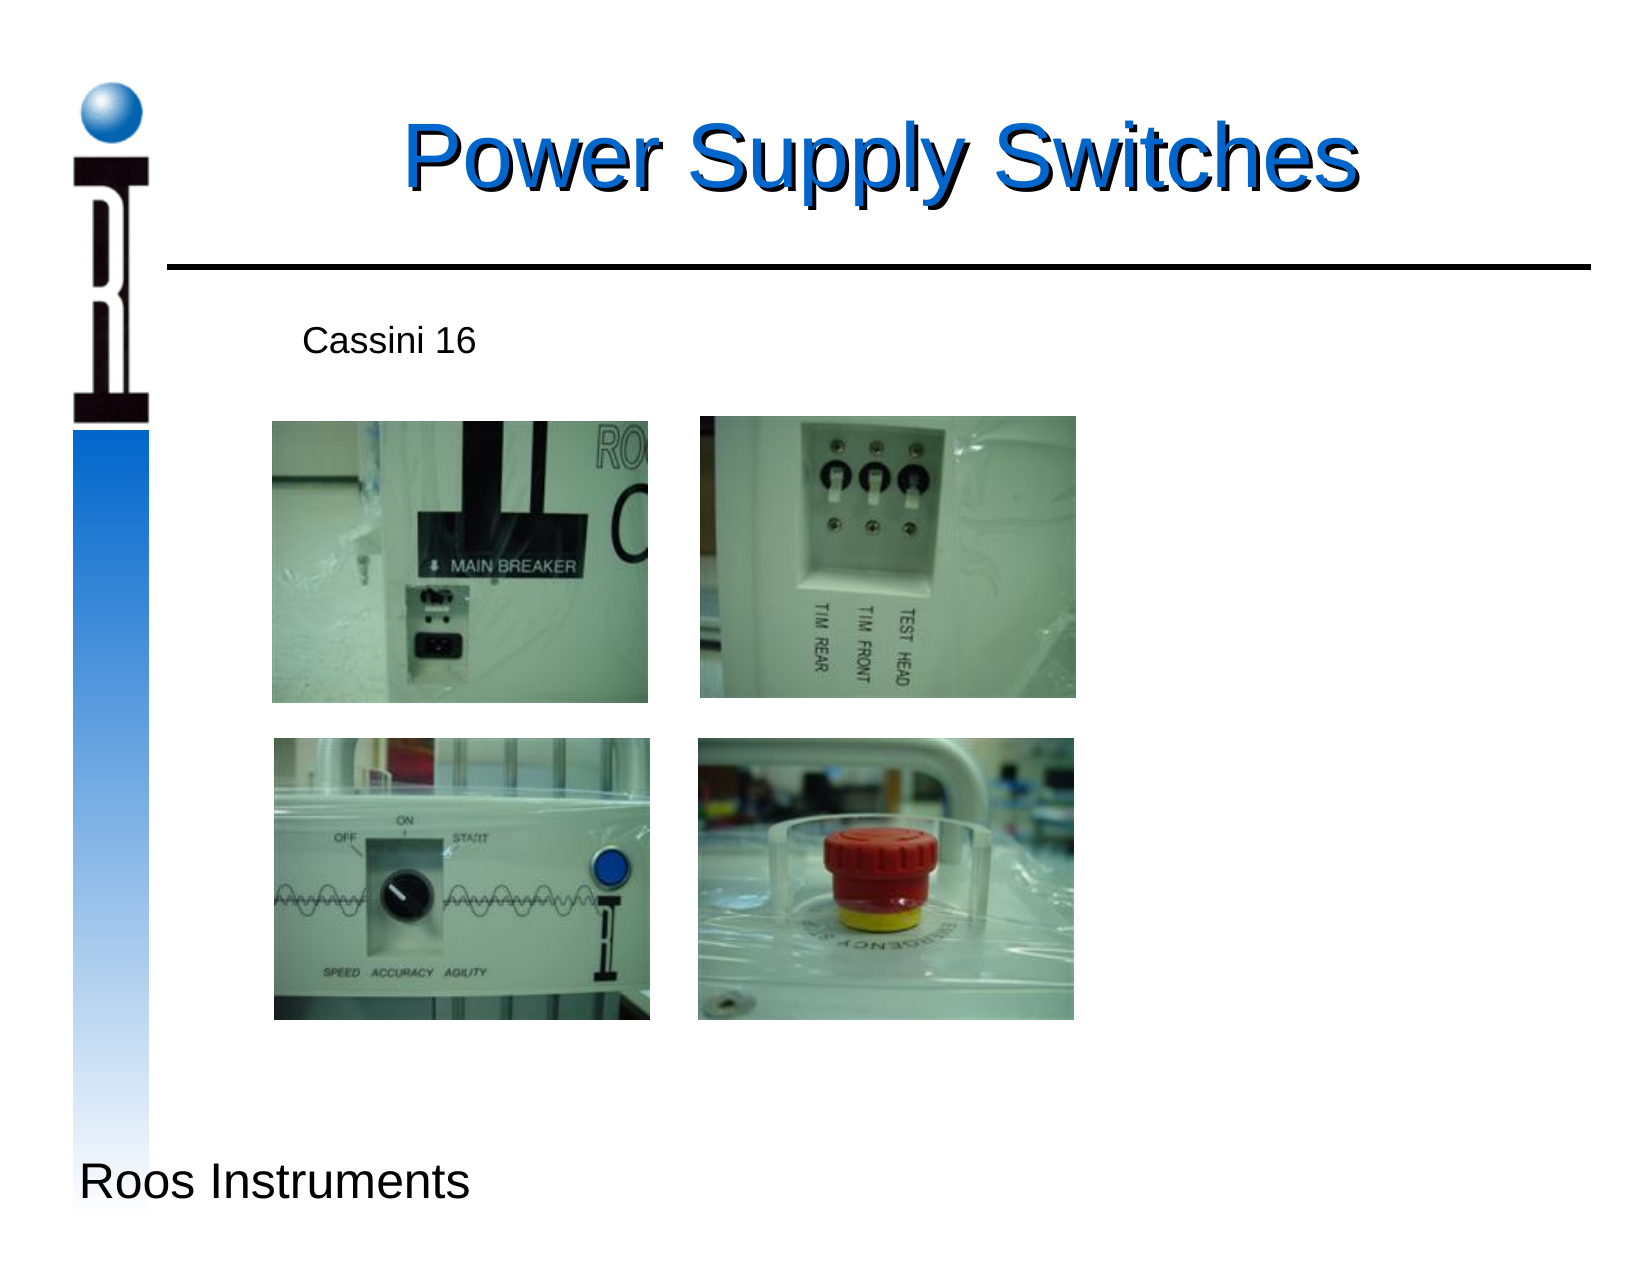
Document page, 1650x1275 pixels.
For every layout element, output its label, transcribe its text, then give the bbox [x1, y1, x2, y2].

text_box Cassini 16 [287, 312, 492, 370]
picture [274, 738, 650, 1020]
picture [698, 738, 1074, 1020]
picture [69, 78, 154, 430]
title Power Supply Switches [171, 59, 1591, 253]
picture [700, 416, 1076, 698]
picture [272, 421, 648, 703]
